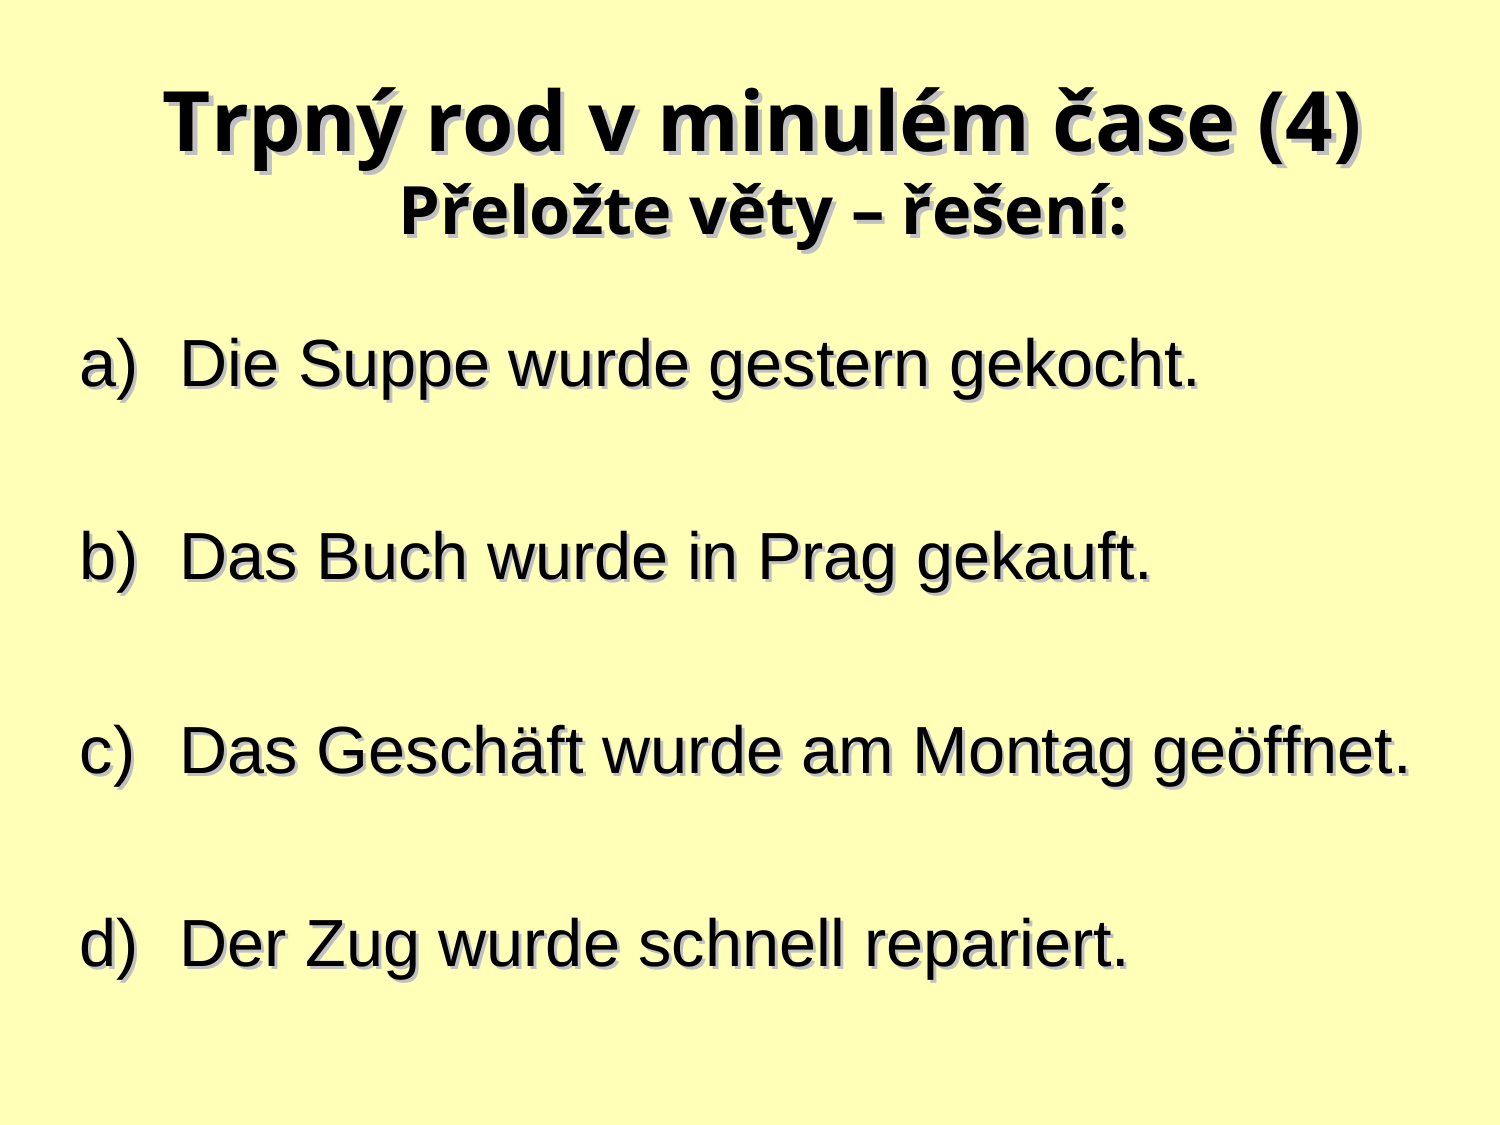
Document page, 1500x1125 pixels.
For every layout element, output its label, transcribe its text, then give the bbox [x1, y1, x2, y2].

title Trpný rod v minulém čase (4) Přeložte věty – řešení: [75, 40, 1451, 276]
list Die Suppe wurde gestern gekocht. Das Buch wurde in Prag gekauft. Das Geschäft wurde am Montag geöffnet. Der Zug wurde schnell repariert. [64, 312, 1451, 1000]
